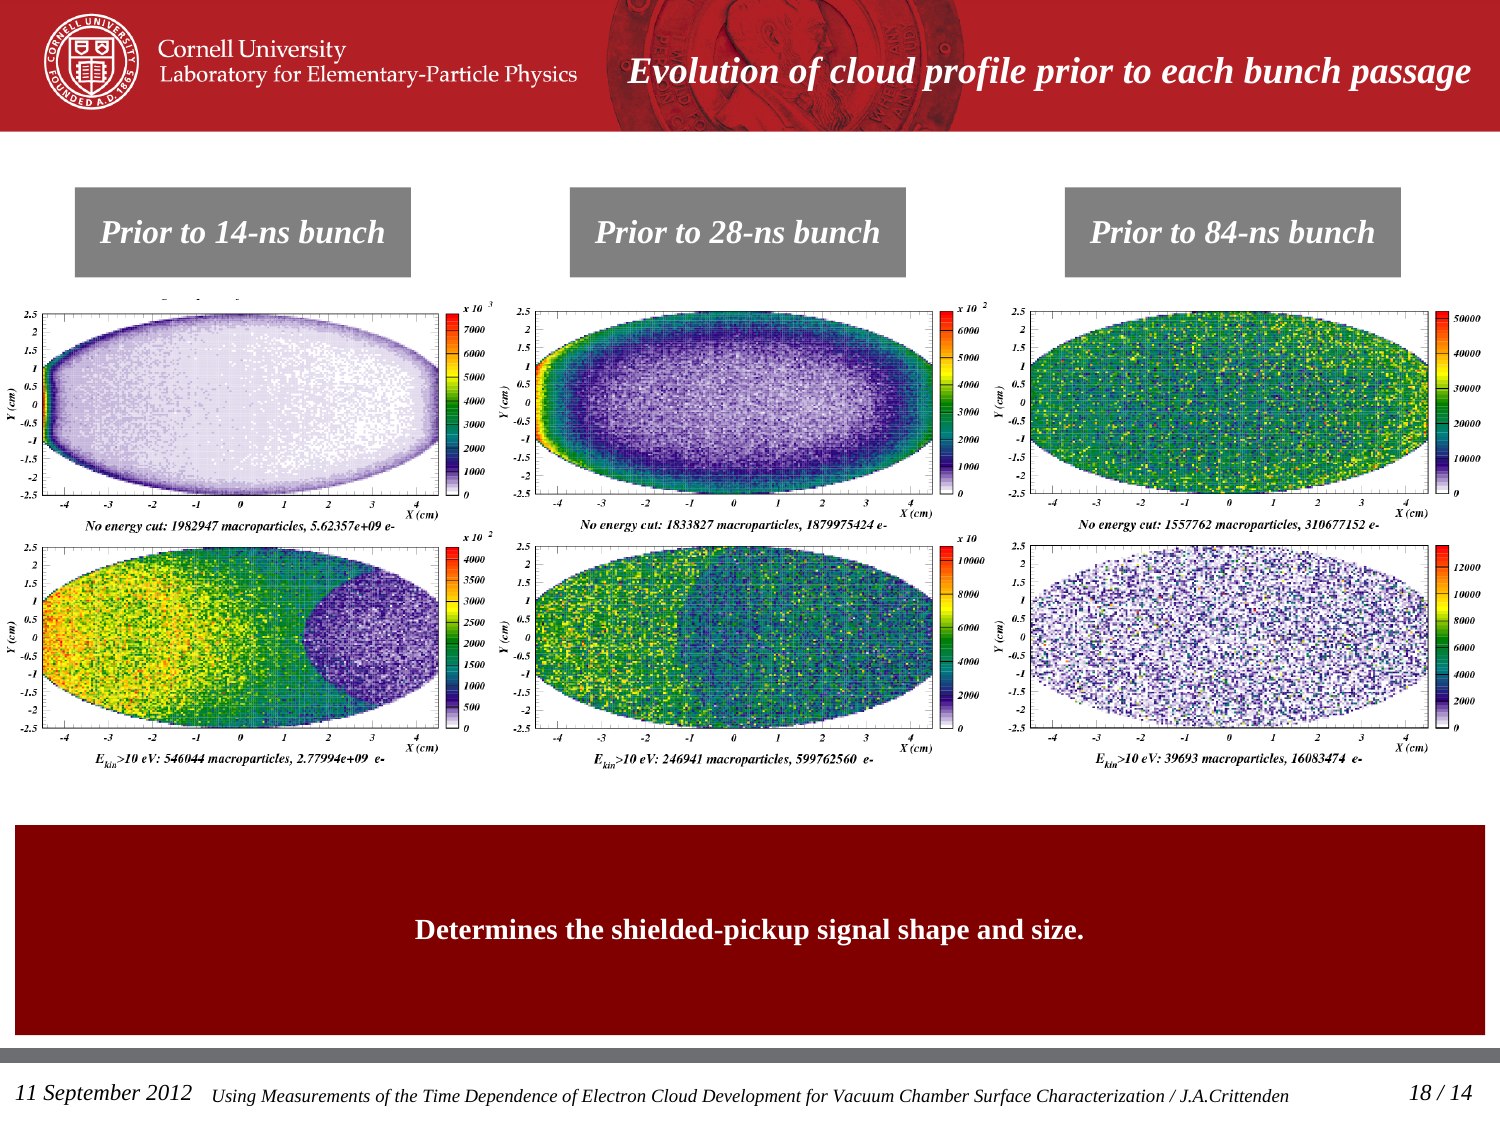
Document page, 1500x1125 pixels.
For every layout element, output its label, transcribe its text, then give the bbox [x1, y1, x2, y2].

title Evolution of cloud profile prior to each bunch passage [600, 7, 1500, 136]
picture [0, 0, 1500, 132]
text_box Prior to 28-ns bunch [569, 187, 906, 278]
picture [0, 299, 1486, 772]
text_box Prior to 14-ns bunch [74, 187, 411, 278]
text_box Determines the shielded-pickup signal shape and size. [15, 825, 1486, 1036]
text_box Prior to 84-ns bunch [1064, 187, 1401, 278]
